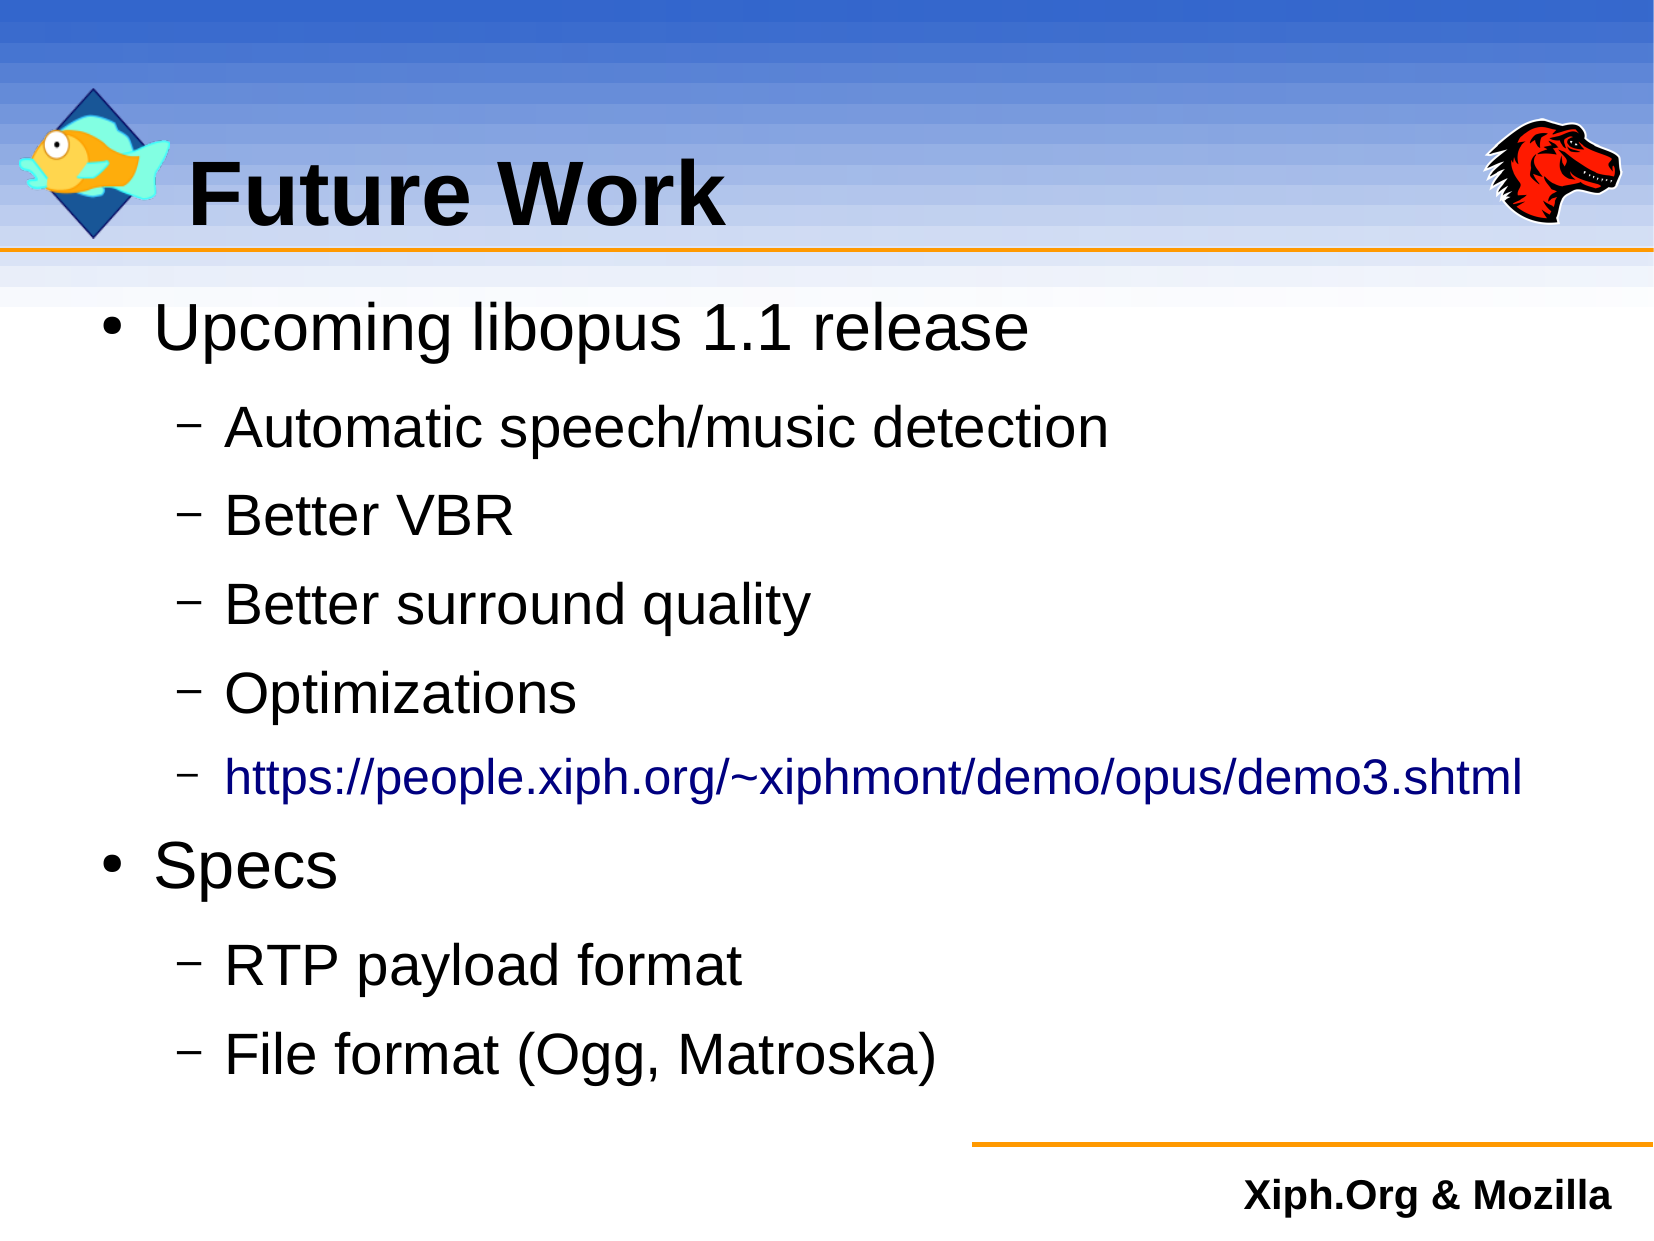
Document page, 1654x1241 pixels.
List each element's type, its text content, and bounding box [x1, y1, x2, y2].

title Future Work [187, 37, 1501, 245]
picture [0, 252, 1654, 1241]
picture [0, 0, 1654, 248]
list Upcoming libopus 1.1 release Automatic speech/music detection Better VBR Better surround quality Optimizations https://people.xiph.org/~xiphmont/demo/opus/demo3.shtml Specs RTP payload format File format (Ogg, Matroska) [82, 290, 1571, 1087]
